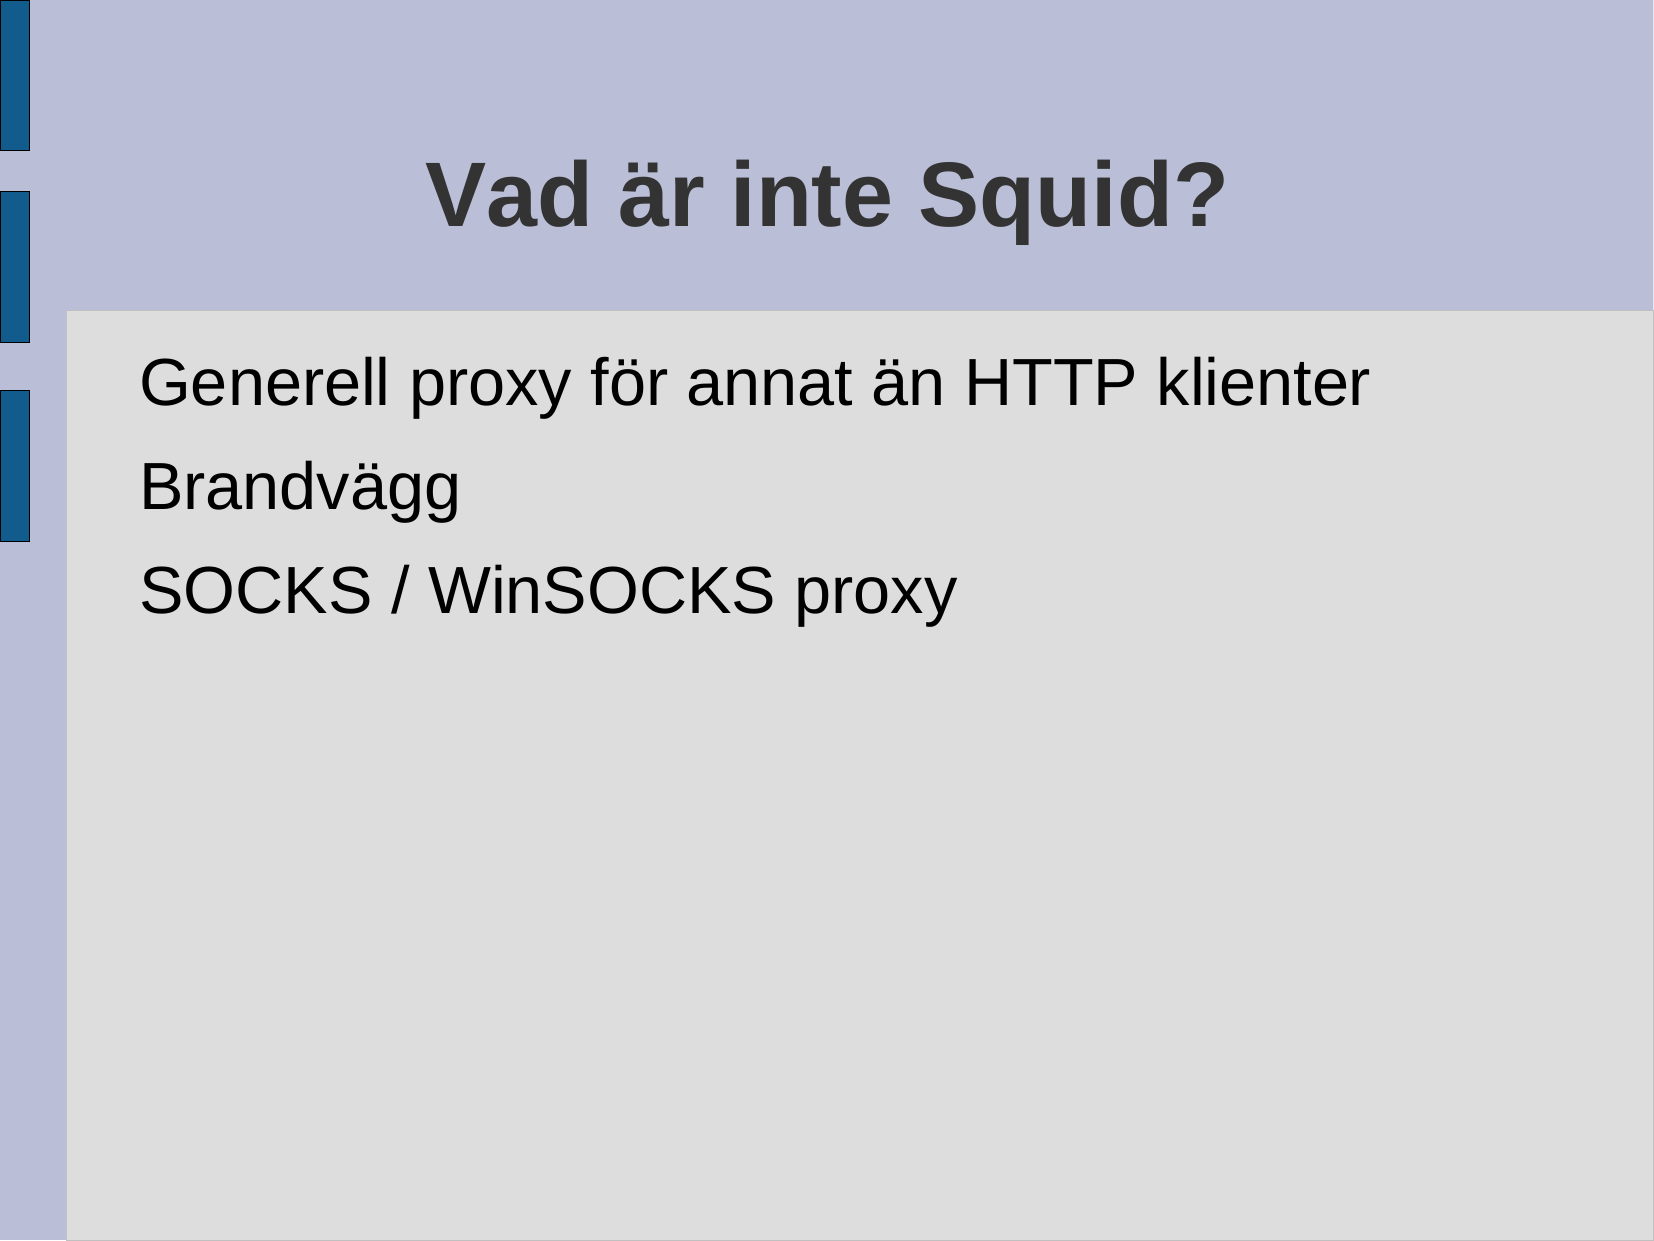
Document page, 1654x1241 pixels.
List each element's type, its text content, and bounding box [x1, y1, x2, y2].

list Generell proxy för annat än HTTP klienter Brandvägg SOCKS / WinSOCKS proxy [121, 344, 1534, 1127]
title Vad är inte Squid? [121, 91, 1534, 299]
